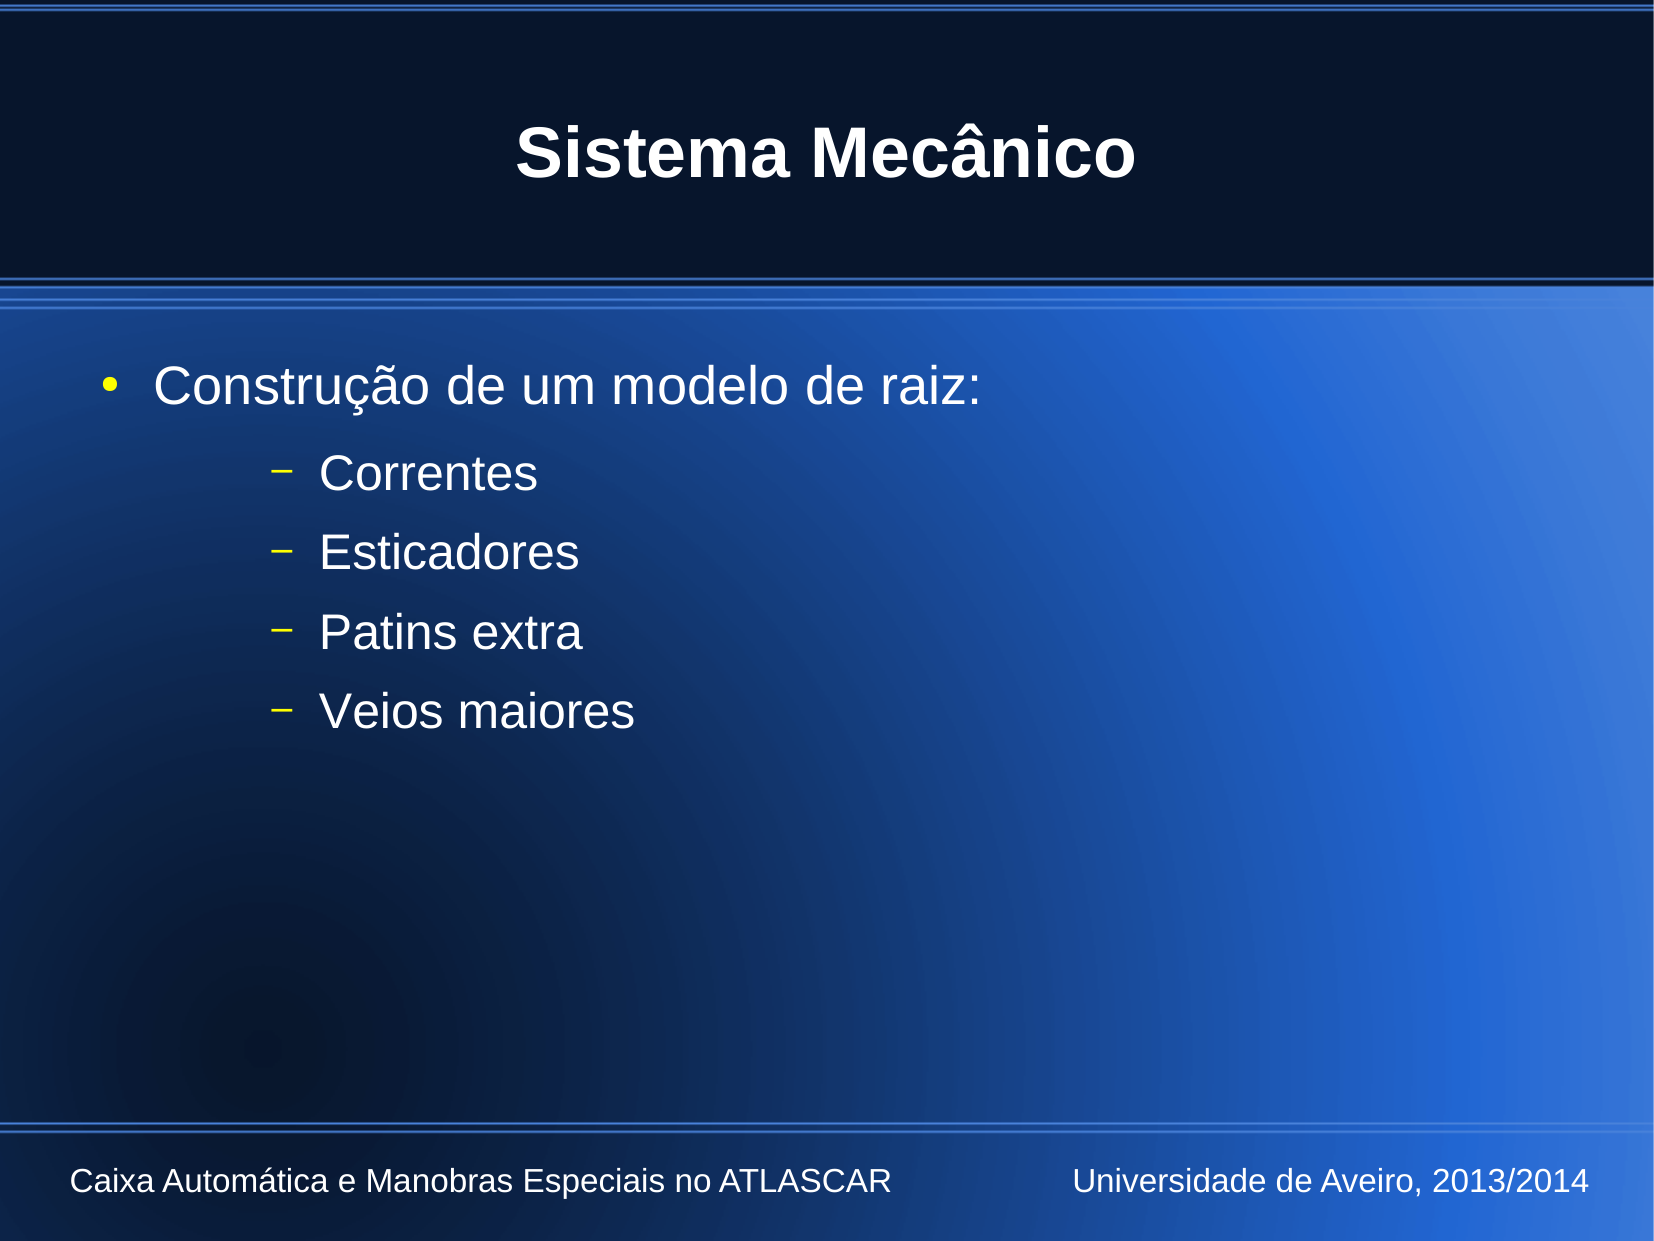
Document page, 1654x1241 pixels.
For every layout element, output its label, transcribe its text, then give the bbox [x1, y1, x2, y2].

picture [0, 0, 1654, 1241]
text_box Caixa Automática e Manobras Especiais no ATLASCAR [54, 1155, 918, 1207]
title Sistema Mecânico [82, 49, 1571, 257]
text_box Universidade de Aveiro, 2013/2014 [1057, 1155, 1606, 1207]
list Construção de um modelo de raiz: Correntes Esticadores Patins extra Veios maiores [82, 355, 1571, 819]
